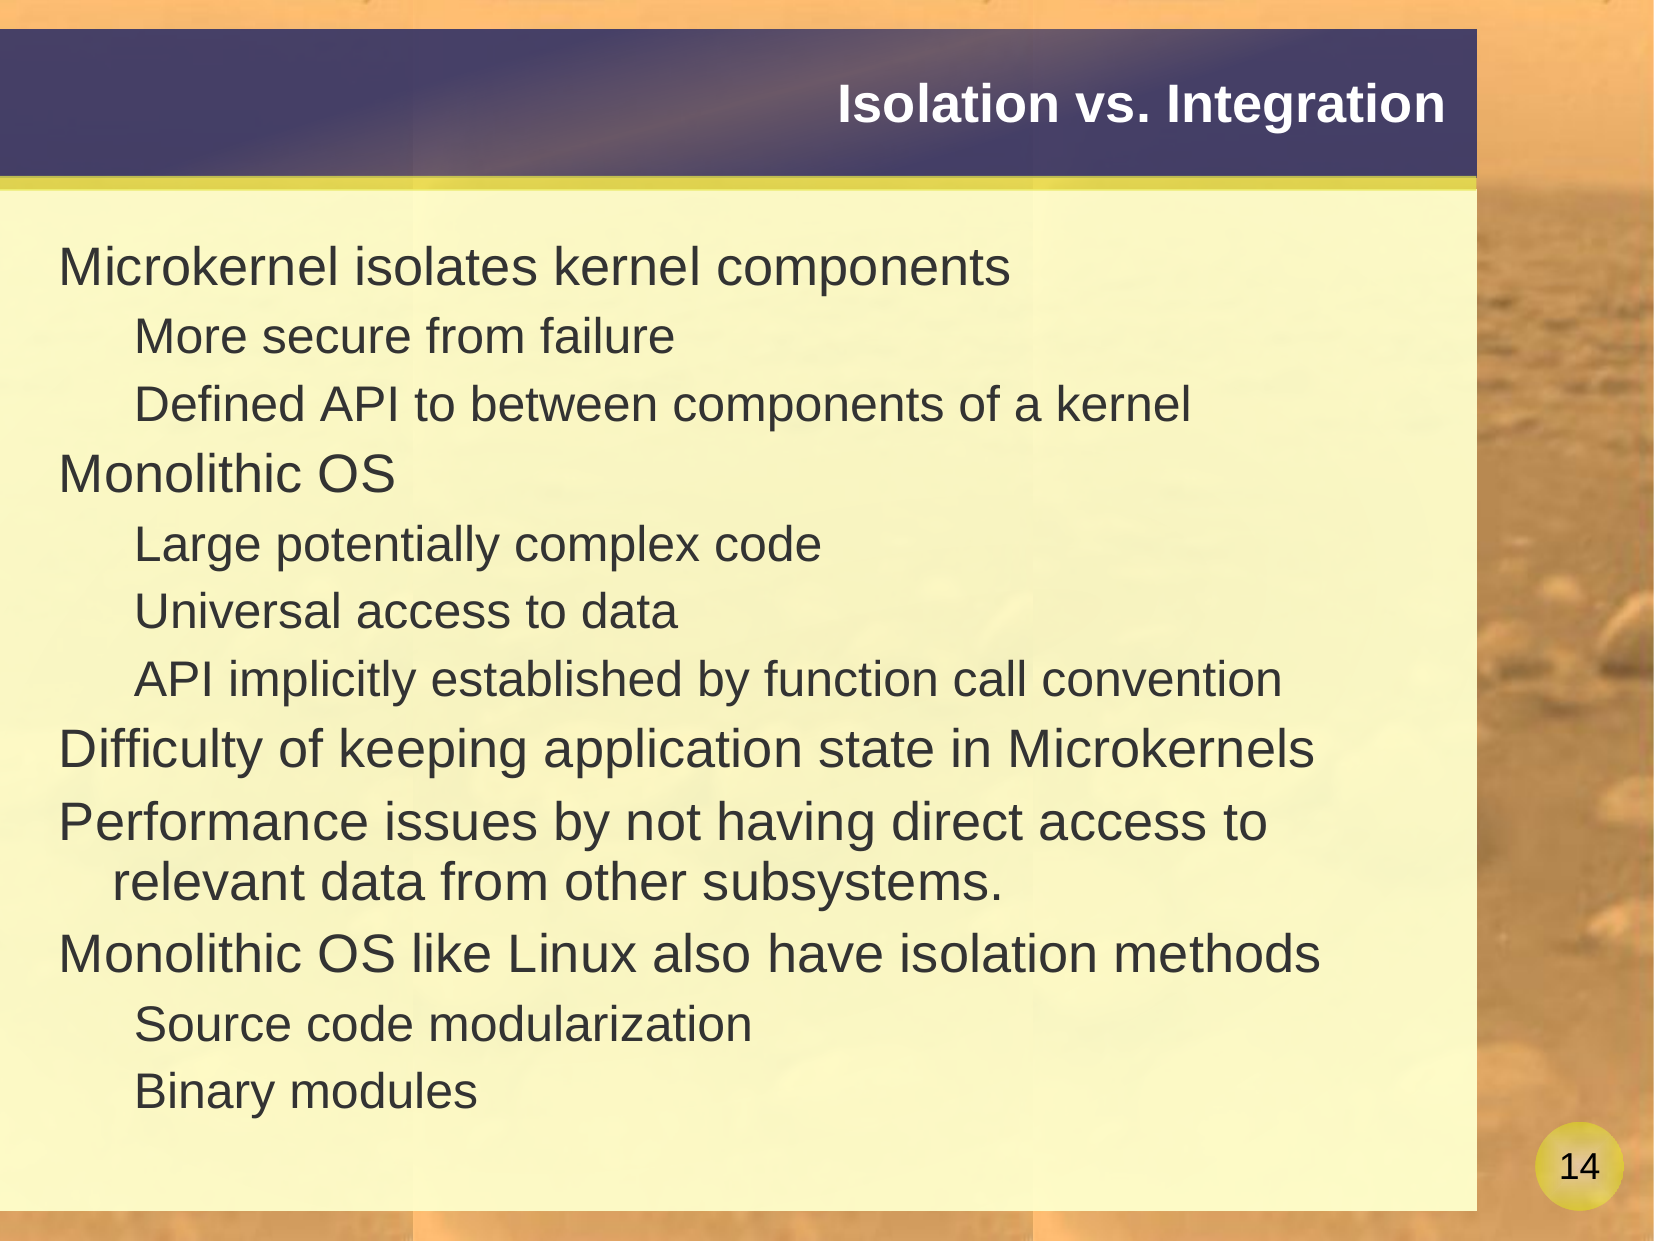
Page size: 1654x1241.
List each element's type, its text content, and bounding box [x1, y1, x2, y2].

title Isolation vs. Integration [29, 59, 1447, 148]
list Microkernel isolates kernel components More secure from failure Defined API to between components of a kernel Monolithic OS Large potentially complex code Universal access to data API implicitly established by function call convention Difficulty of keeping application state in Microkernels Performance issues by not having direct access to relevant data from other subsystems. Monolithic OS like Linux also have isolation methods Source code modularization Binary modules [59, 236, 1418, 1182]
picture [0, 0, 1654, 1241]
